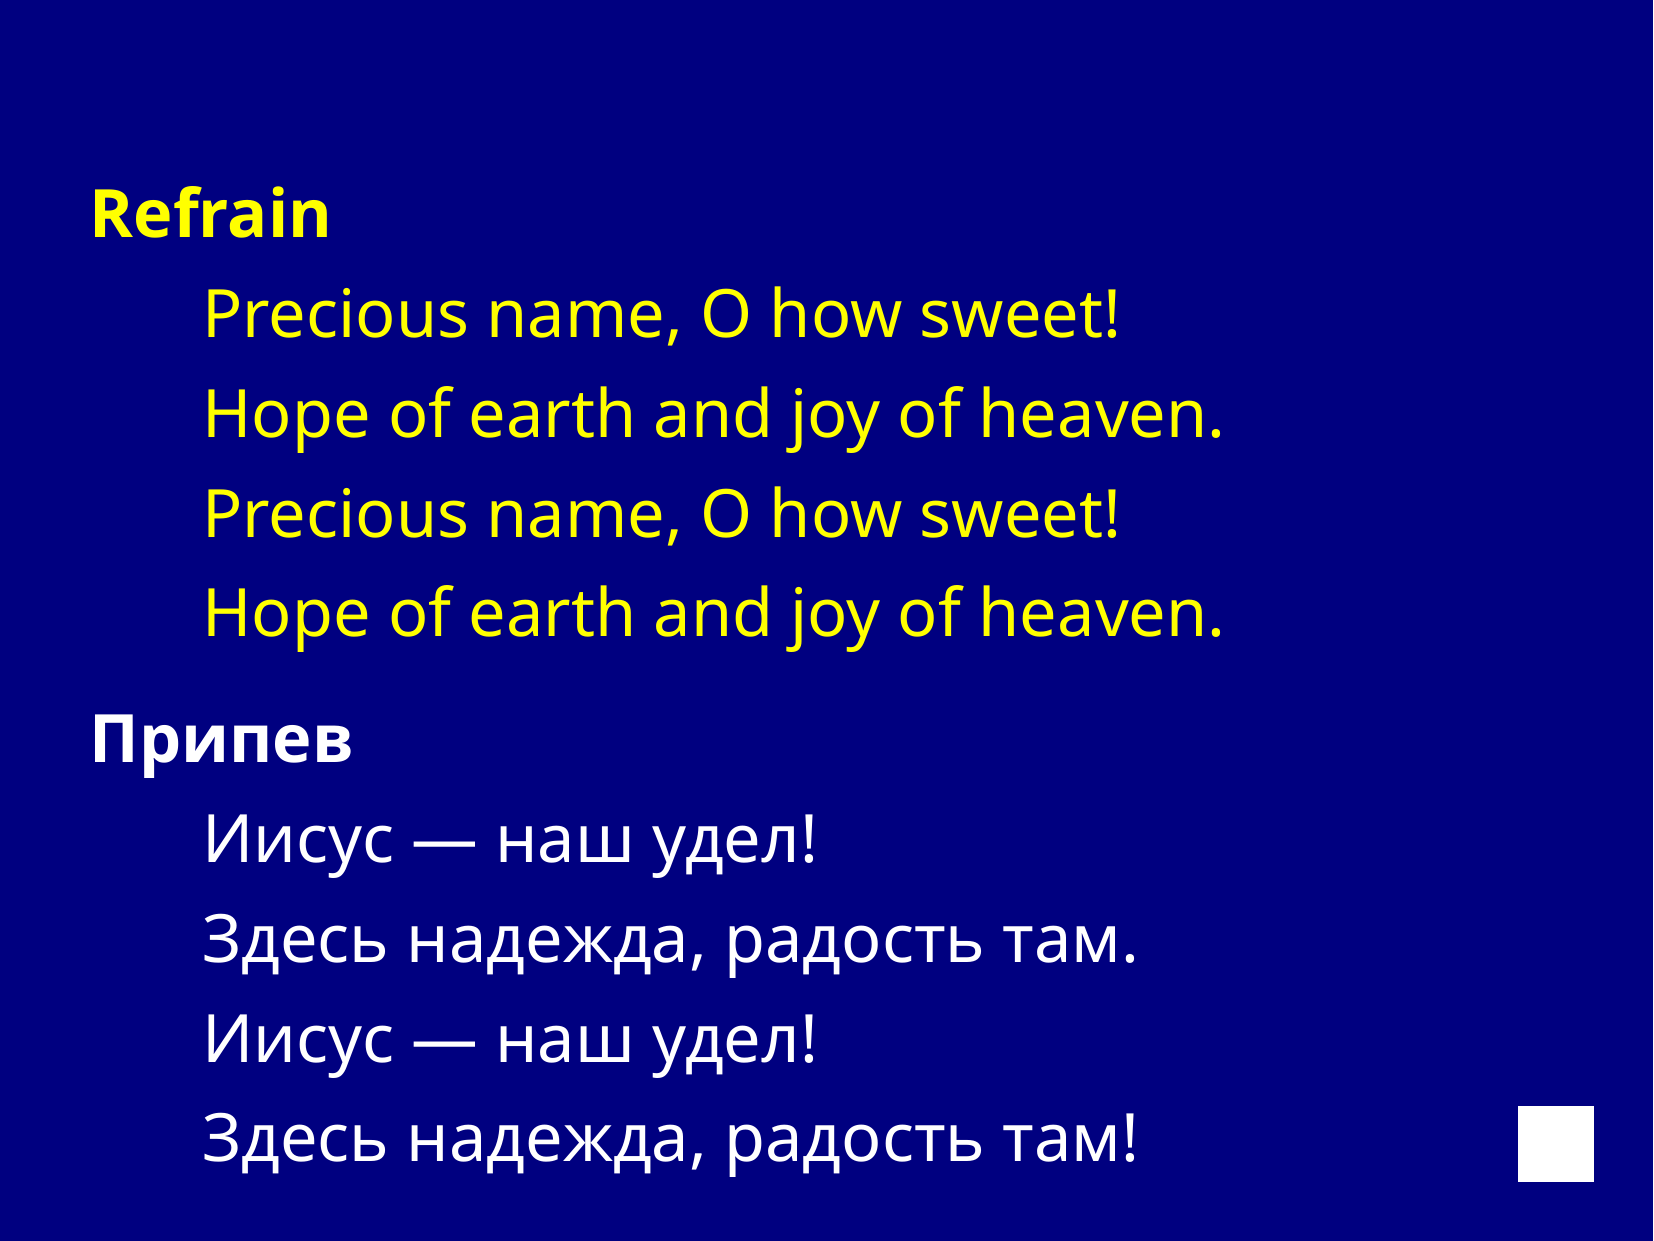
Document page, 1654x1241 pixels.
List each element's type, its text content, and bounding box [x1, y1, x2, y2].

text_box Refrain Precious name, O how sweet! Hope of earth and joy of heaven. Precious name, O how sweet! Hope of earth and joy of heaven. [75, 150, 1576, 638]
text_box [1518, 1106, 1594, 1182]
text_box Припев Иисус — наш удел! Здесь надежда, радость там. Иисус — наш удел! Здесь надежда, радость там! [75, 675, 1576, 1163]
